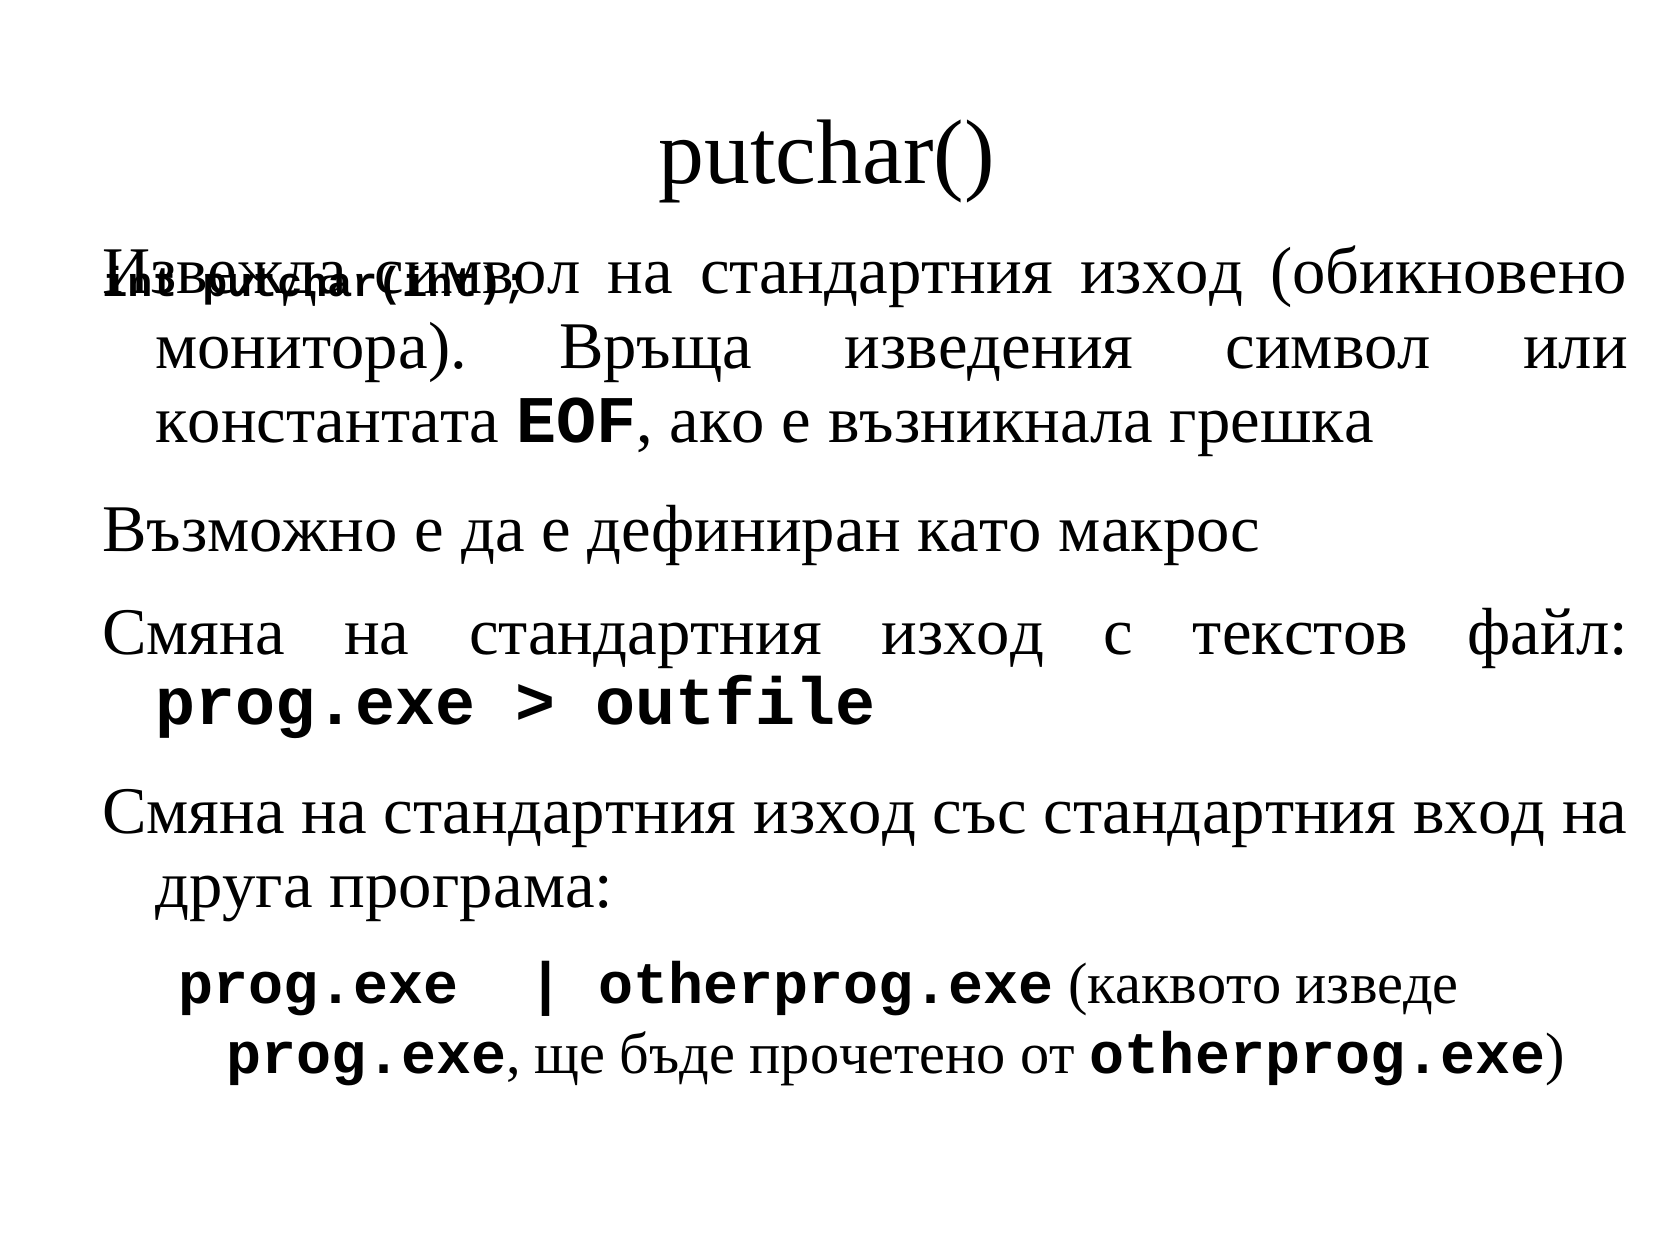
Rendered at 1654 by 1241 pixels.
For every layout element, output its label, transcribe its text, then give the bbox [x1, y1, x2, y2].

list Извежда символ на стандартния изход (обикновено монитора). Връща изведения символ или константата EOF, ако е възникнала грешка Възможно е да е дефиниран като макрос Смяна на стандартния изход с текстов файл: prog.exe > outfile Смяна на стандартния изход със стандартния вход на друга програма: prog.exe | otherprog.exe (каквото изведе prog.exe, ще бъде прочетено от otherprog.exe) [84, 234, 1630, 1190]
text_box int putchar(int); [87, 254, 899, 317]
title putchar() [82, 49, 1571, 257]
